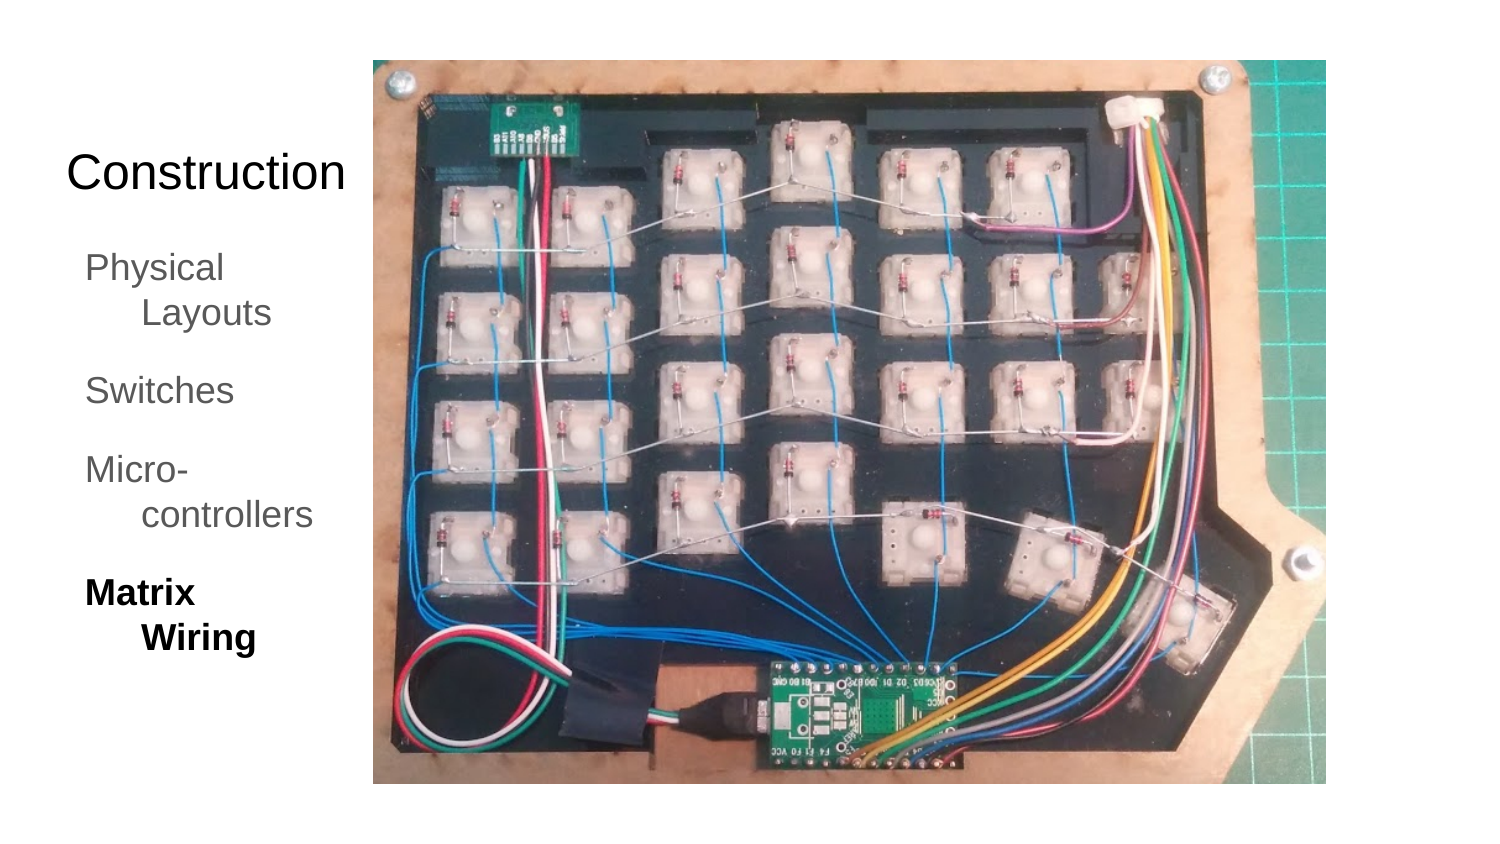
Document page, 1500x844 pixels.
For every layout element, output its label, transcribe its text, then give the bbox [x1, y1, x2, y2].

list Physical Layouts Switches Micro- controllers Matrix Wiring [51, 227, 373, 750]
picture [373, 60, 1326, 784]
title Construction [51, 91, 373, 216]
